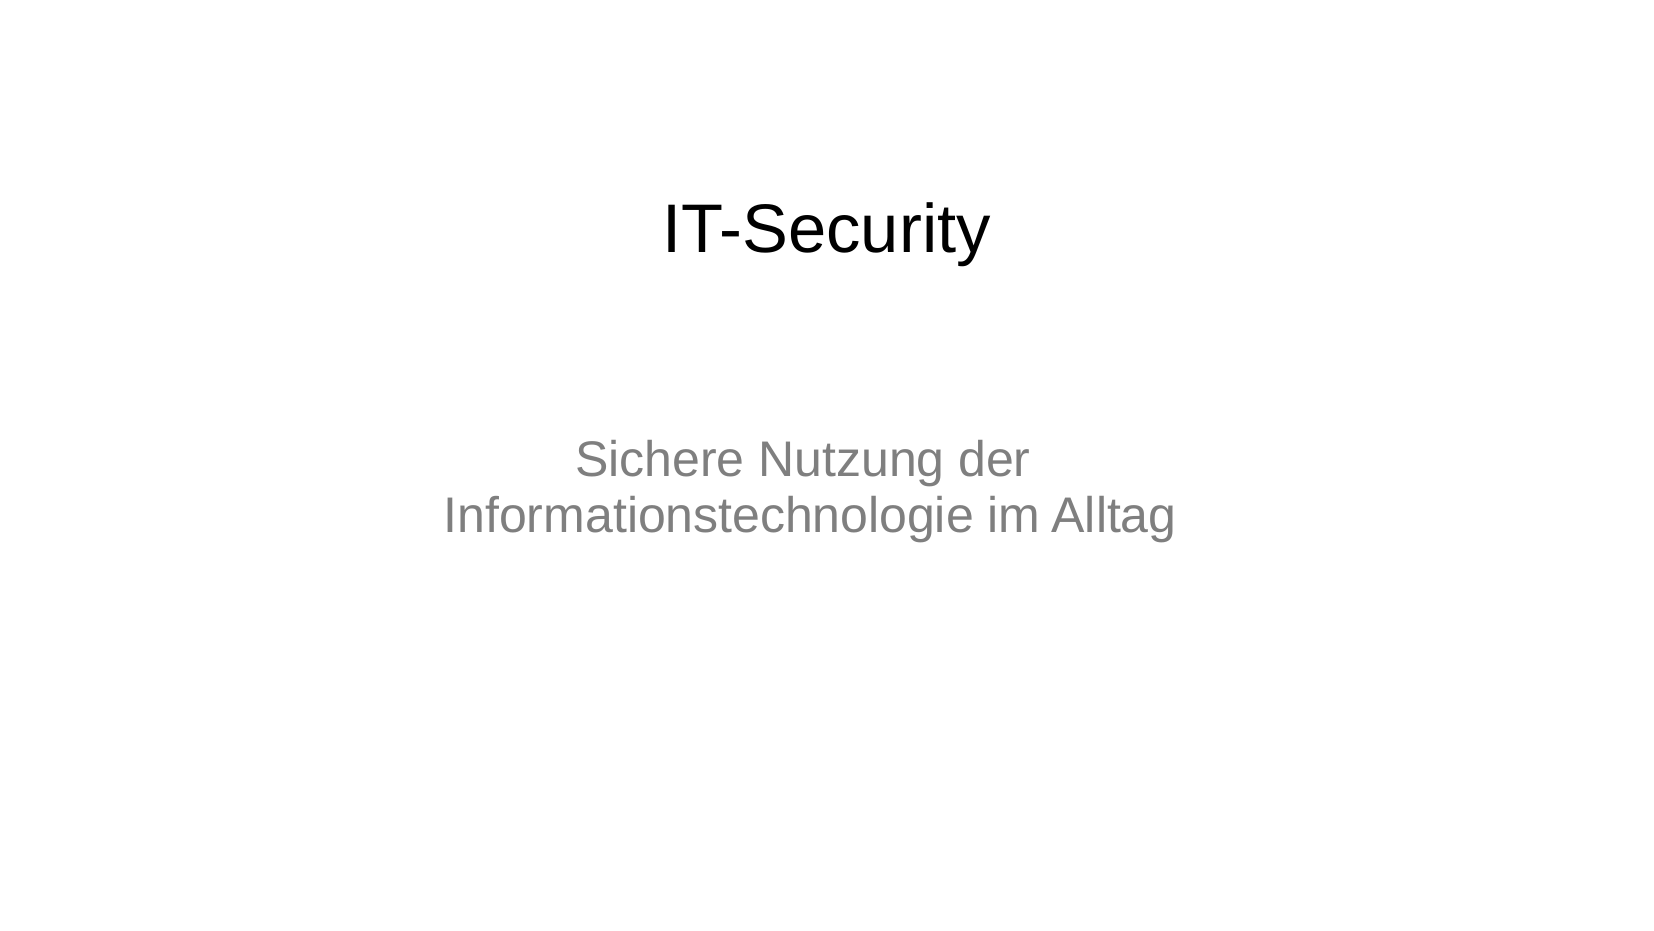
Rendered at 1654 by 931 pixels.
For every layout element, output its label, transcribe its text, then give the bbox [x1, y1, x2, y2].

subtitle Sichere Nutzung der Informationstechnologie im Alltag [82, 217, 1538, 758]
title IT-Security [82, 150, 1571, 306]
